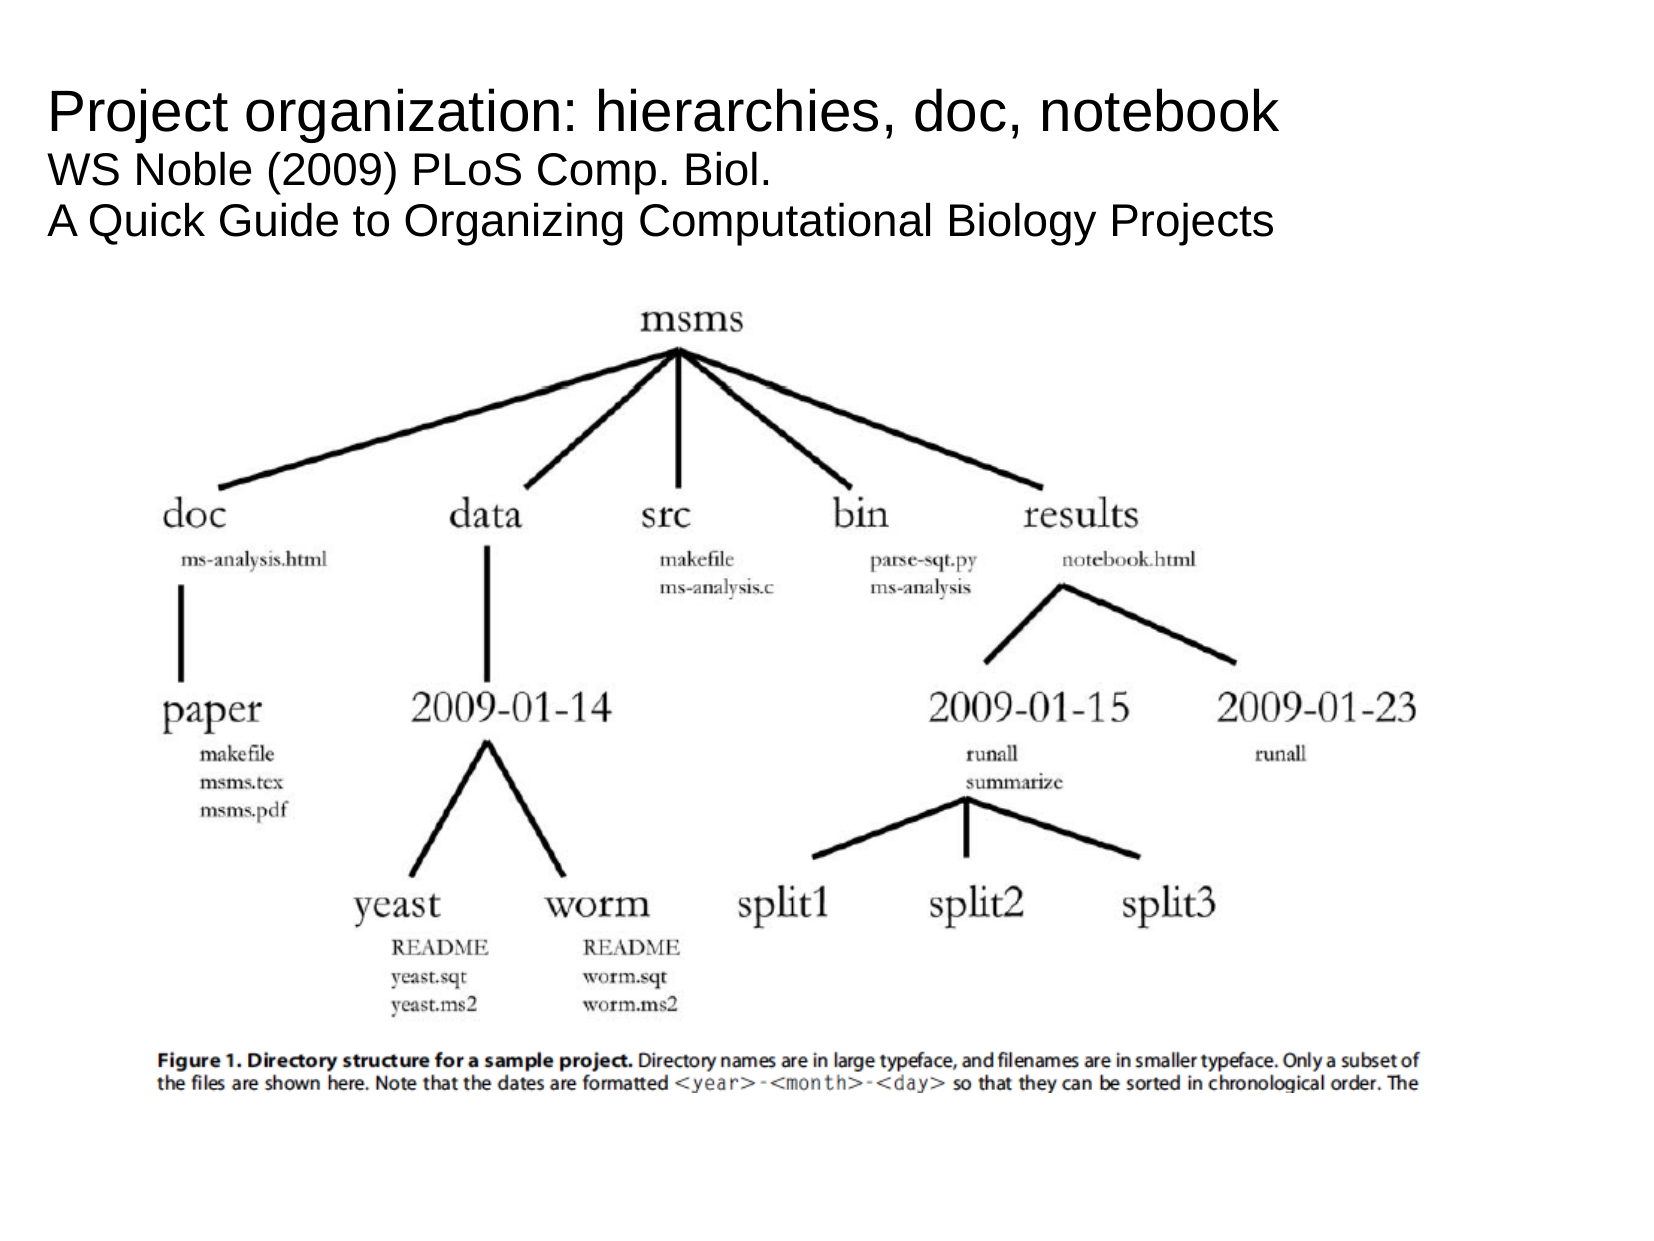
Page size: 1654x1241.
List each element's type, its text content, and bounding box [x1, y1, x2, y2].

picture [147, 297, 1428, 1093]
title Project organization: hierarchies, doc, notebook WS Noble (2009) PLoS Comp. Biol. A Quick Guide to Organizing Computational Biology Projects [47, 59, 1536, 267]
